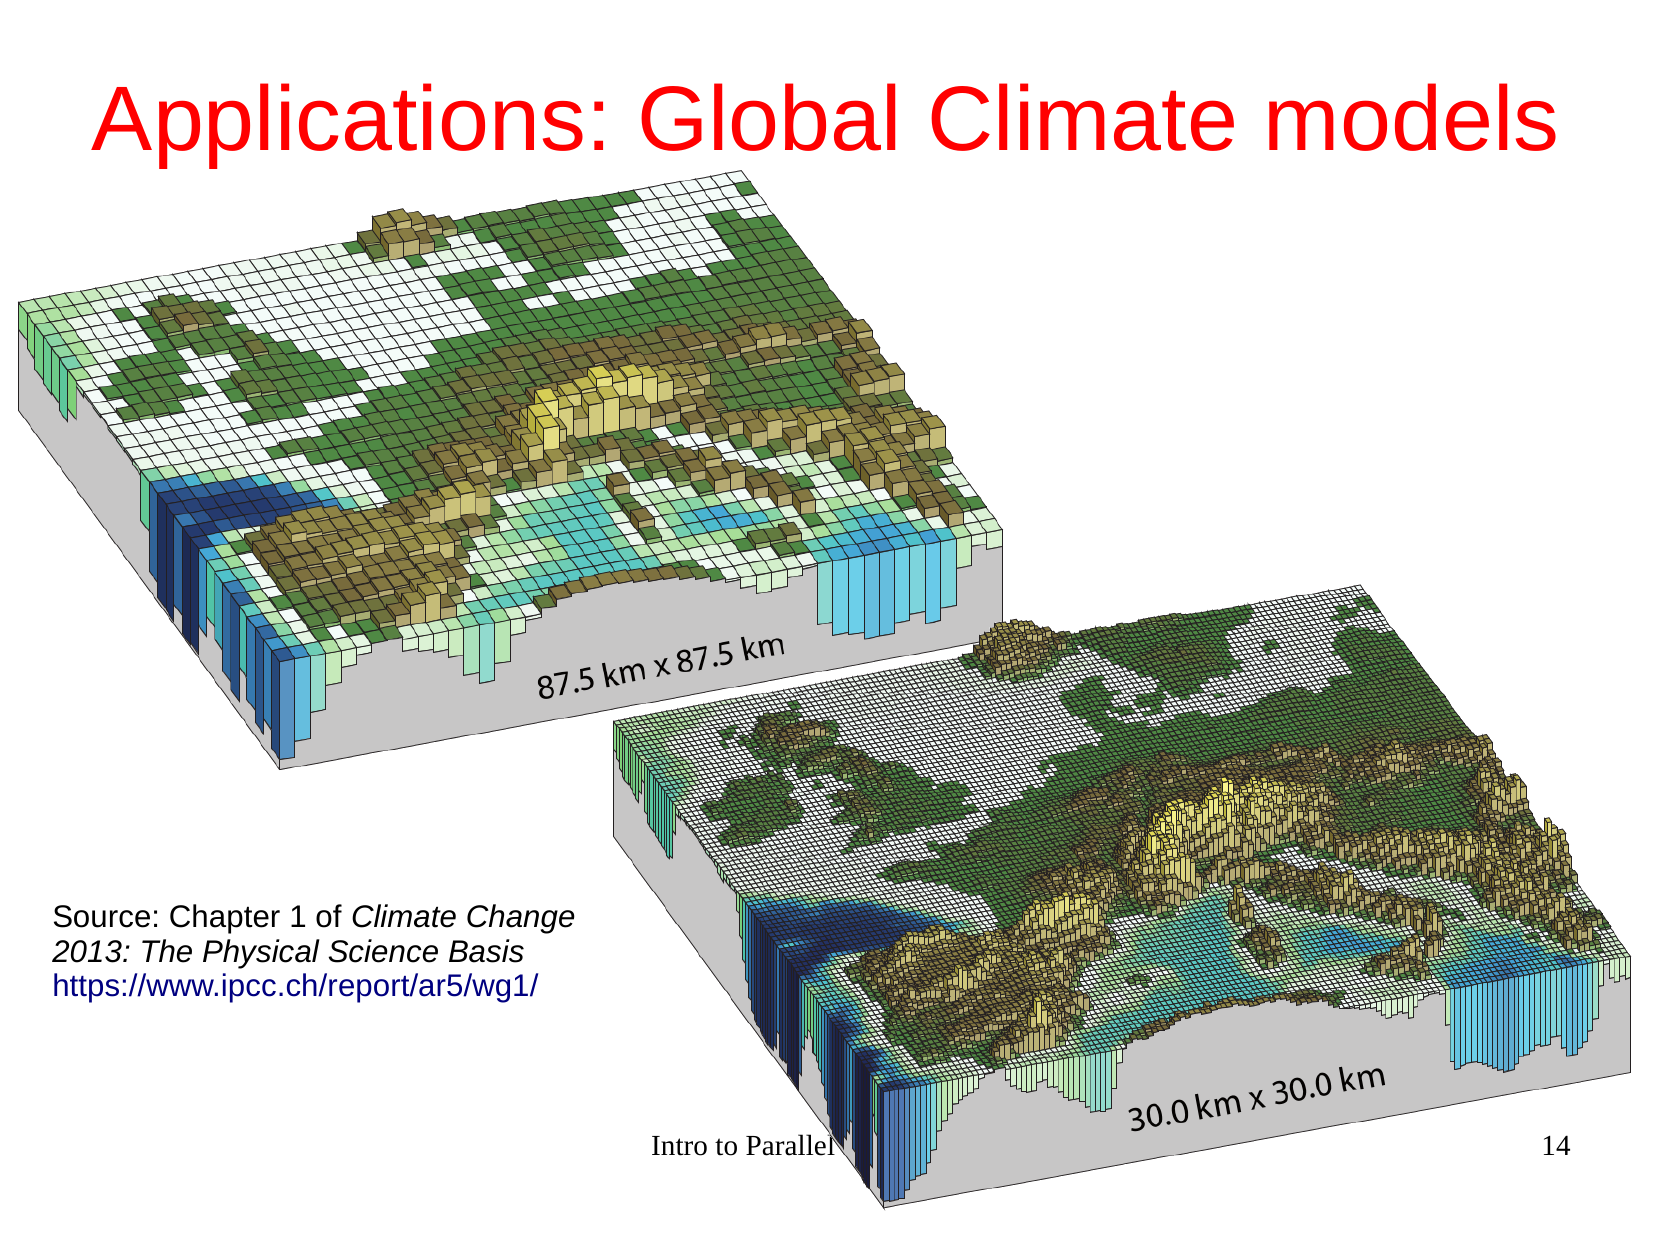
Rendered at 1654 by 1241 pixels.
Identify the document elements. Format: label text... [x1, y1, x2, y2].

title Applications: Global Climate models [82, 49, 1571, 188]
picture [0, 149, 1647, 1222]
text_box Source: Chapter 1 of Climate Change 2013: The Physical Science Basis https://www.ipcc.ch/report/ar5/wg1/ [37, 891, 638, 1013]
